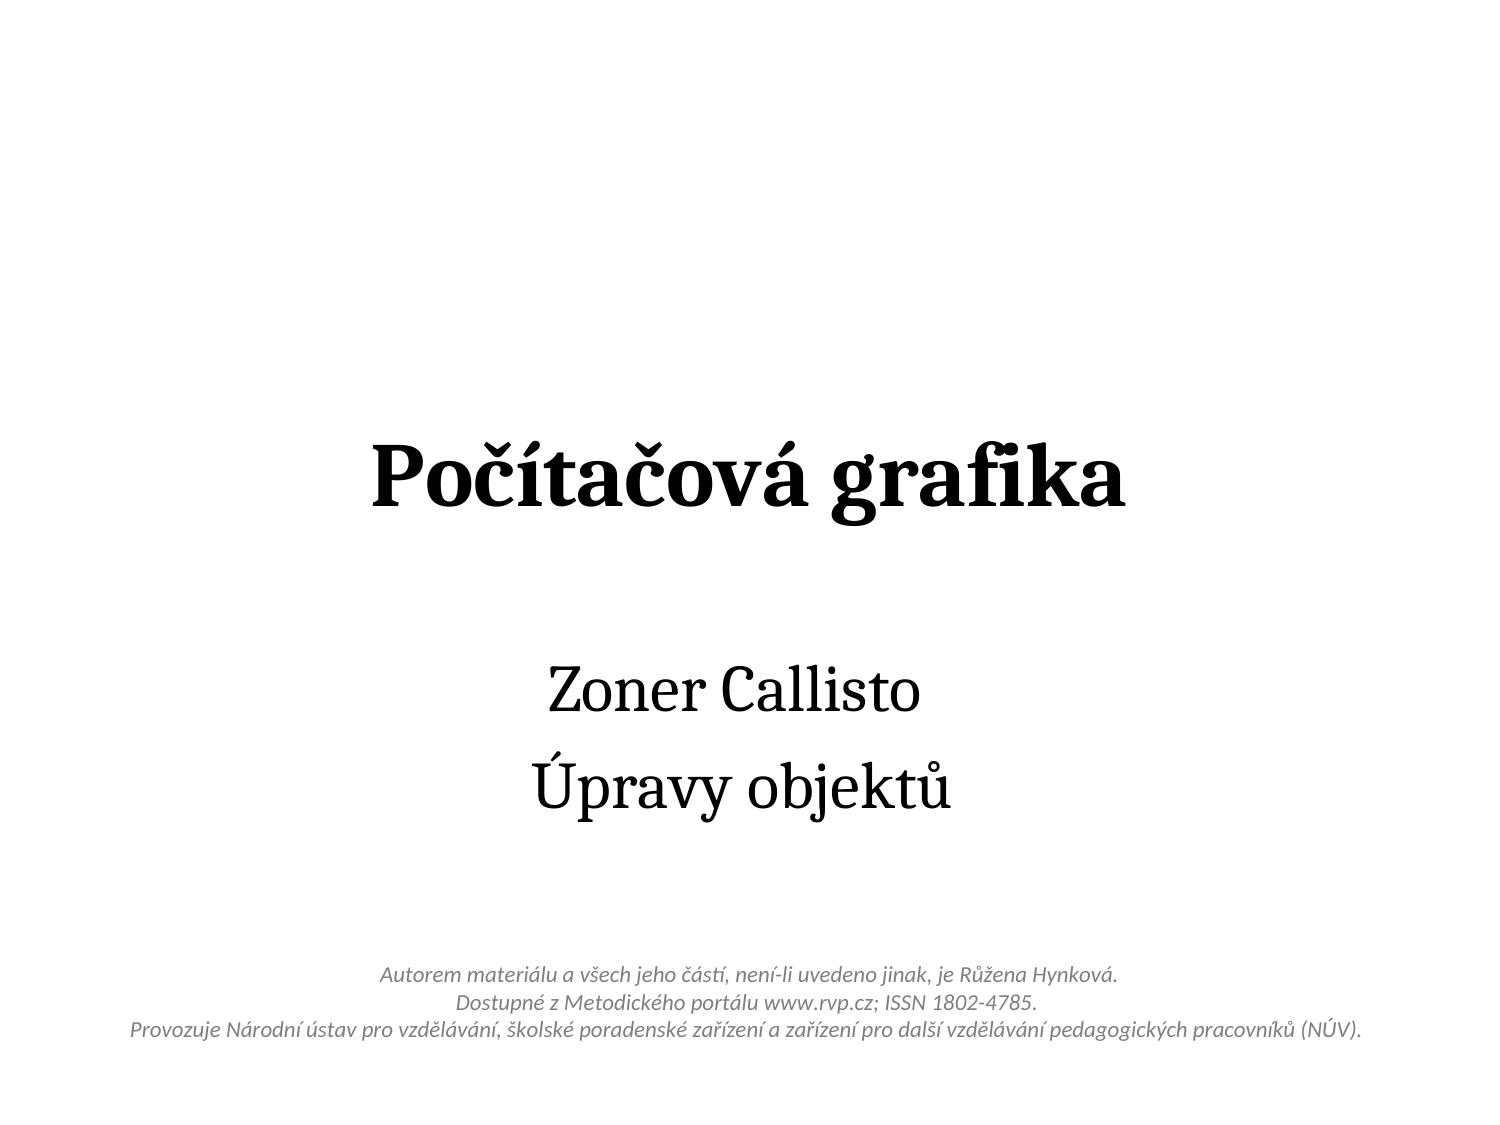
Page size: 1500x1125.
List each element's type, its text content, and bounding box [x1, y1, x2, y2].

text_box Zoner Callisto Úpravy objektů [53, 637, 1447, 926]
title Počítačová grafika [0, 349, 1500, 591]
text_box Autorem materiálu a všech jeho částí, není-li uvedeno jinak, je Růžena Hynková. Dostupné z Metodického portálu www.rvp.cz; ISSN 1802-4785. Provozuje Národní ústav pro vzdělávání, školské poradenské zařízení a zařízení pro další vzdělávání pedagogických pracovníků (NÚV). [0, 952, 1500, 1078]
